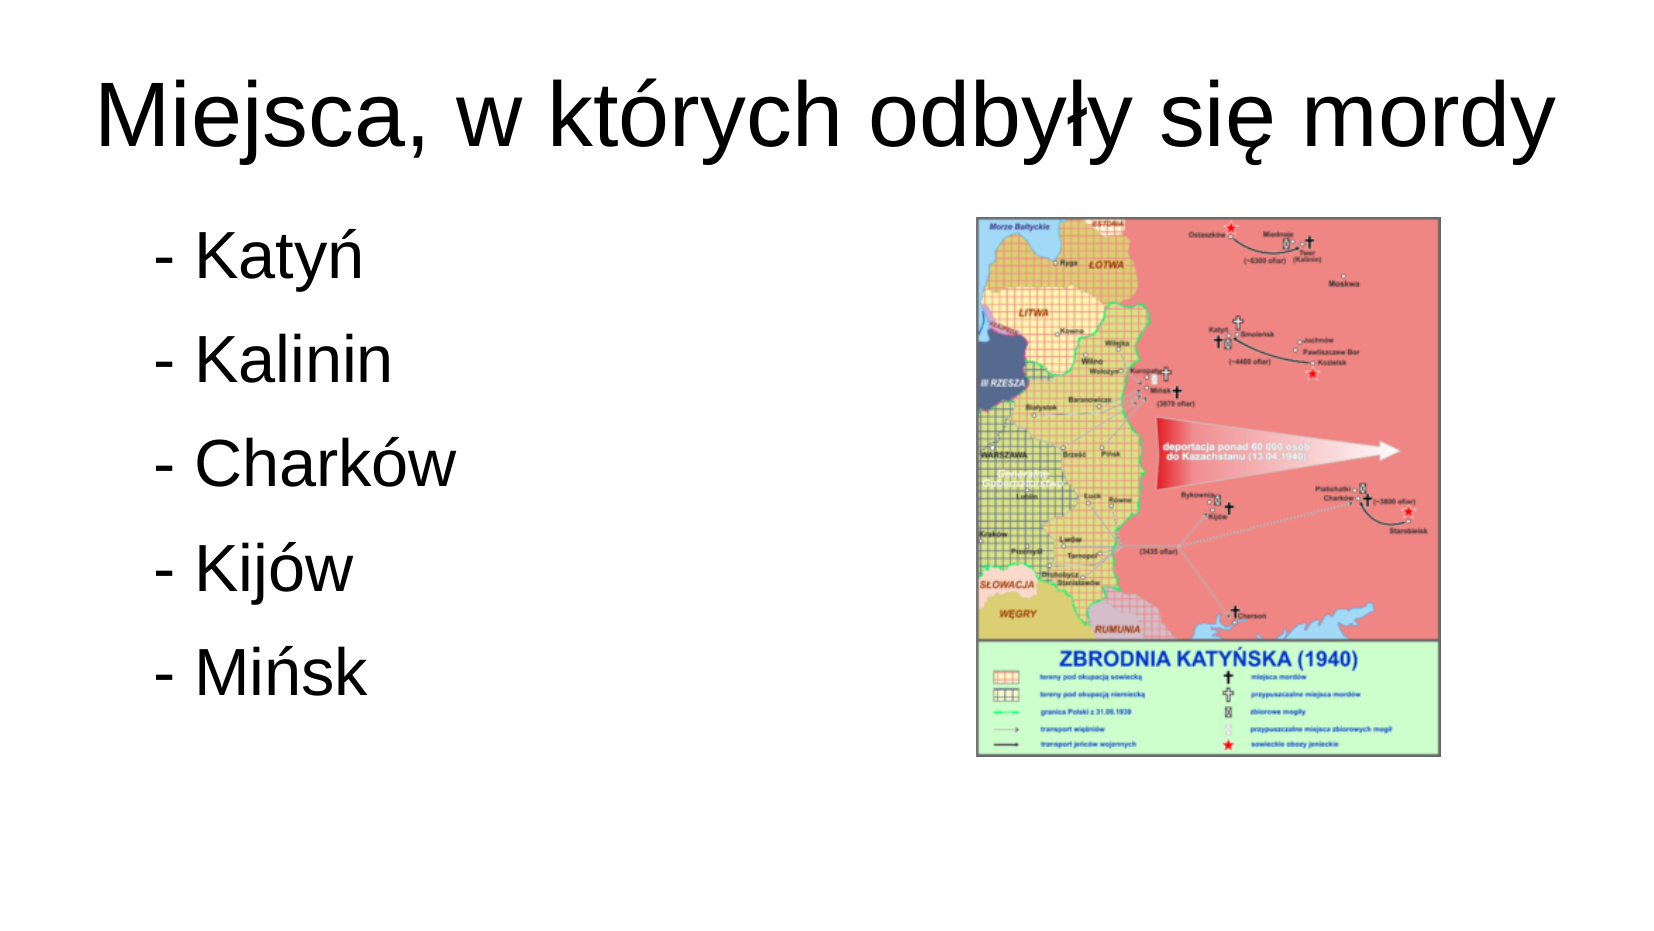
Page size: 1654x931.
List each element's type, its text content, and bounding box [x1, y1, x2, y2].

list - Katyń - Kalinin - Charków - Kijów - Mińsk [82, 217, 809, 758]
title Miejsca, w których odbyły się mordy [82, 37, 1571, 193]
picture [976, 217, 1441, 758]
